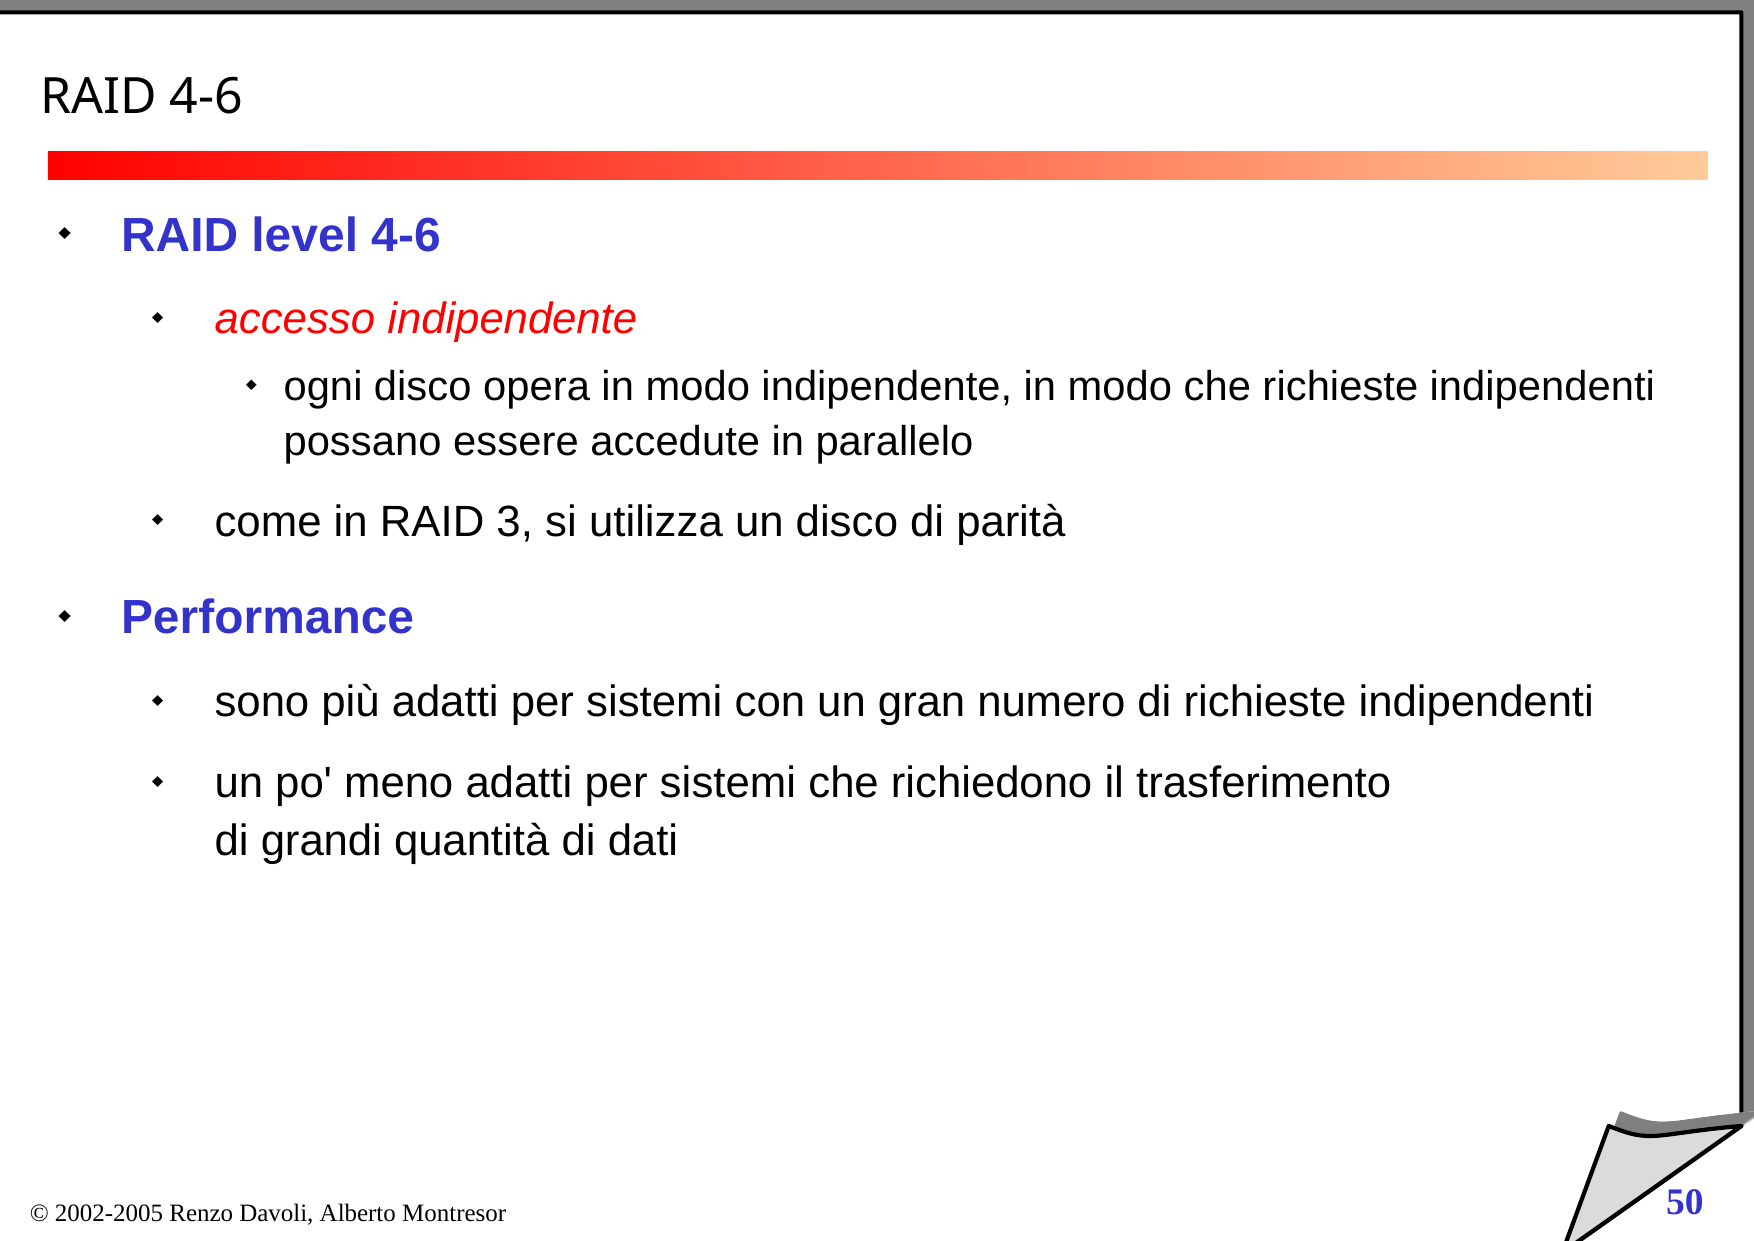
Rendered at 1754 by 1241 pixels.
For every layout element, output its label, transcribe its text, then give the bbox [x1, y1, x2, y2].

list RAID level 4-6 accesso indipendente ogni disco opera in modo indipendente, in modo che richieste indipendenti possano essere accedute in parallelo come in RAID 3, si utilizza un disco di parità Performance sono più adatti per sistemi con un gran numero di richieste indipendenti un po' meno adatti per sistemi che richiedono il trasferimento di grandi quantità di dati [58, 206, 1696, 995]
title RAID 4-6 [40, 49, 1714, 144]
